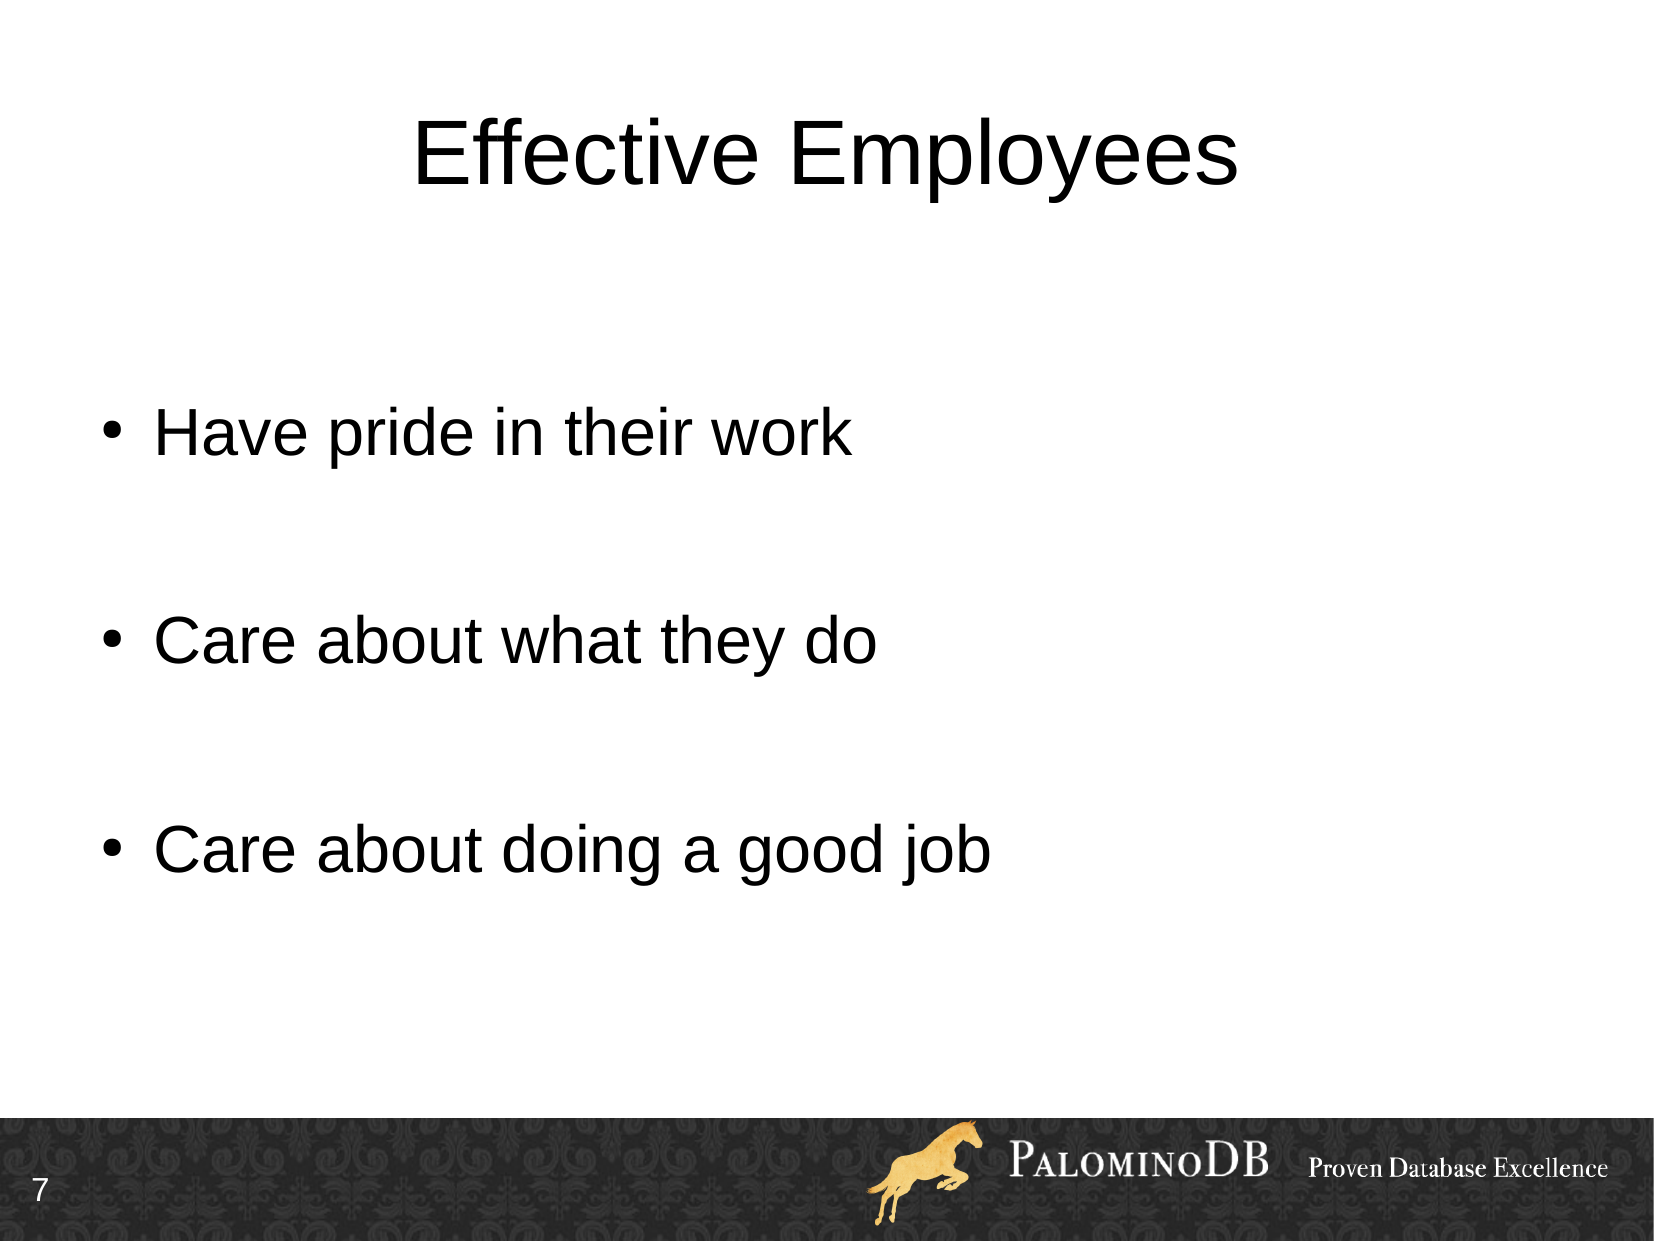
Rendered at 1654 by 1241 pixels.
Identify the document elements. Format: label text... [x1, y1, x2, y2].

picture [0, 1109, 1654, 1241]
list Have pride in their work Care about what they do Care about doing a good job [82, 290, 1571, 1109]
title Effective Employees [82, 49, 1571, 257]
